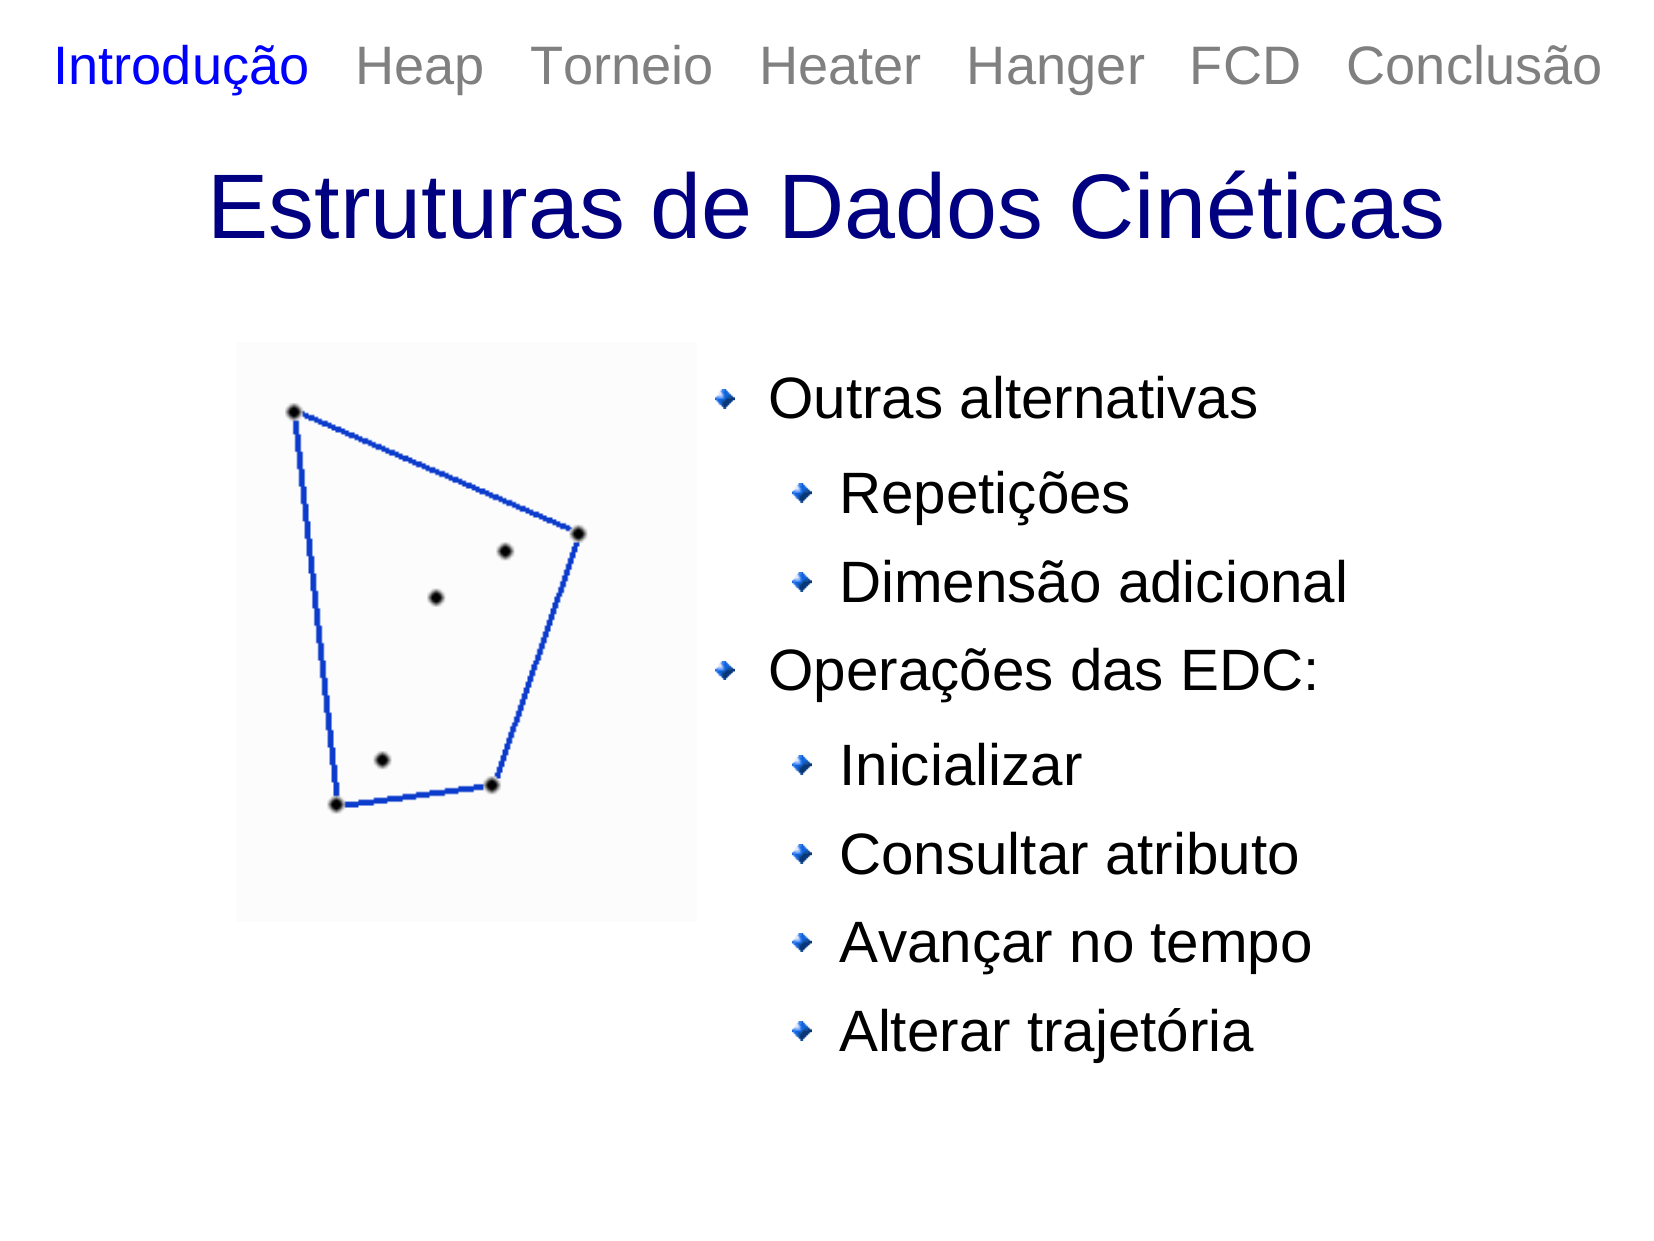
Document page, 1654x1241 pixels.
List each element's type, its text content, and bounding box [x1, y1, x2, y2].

title Estruturas de Dados Cinéticas [121, 102, 1534, 311]
list Outras alternativas Repetições Dimensão adicional Operações das EDC: Inicializar Consultar atributo Avançar no tempo Alterar trajetória [697, 366, 1534, 1159]
picture [236, 342, 697, 922]
text_box Introdução Heap Torneio Heater Hanger FCD Conclusão [30, 35, 1629, 96]
